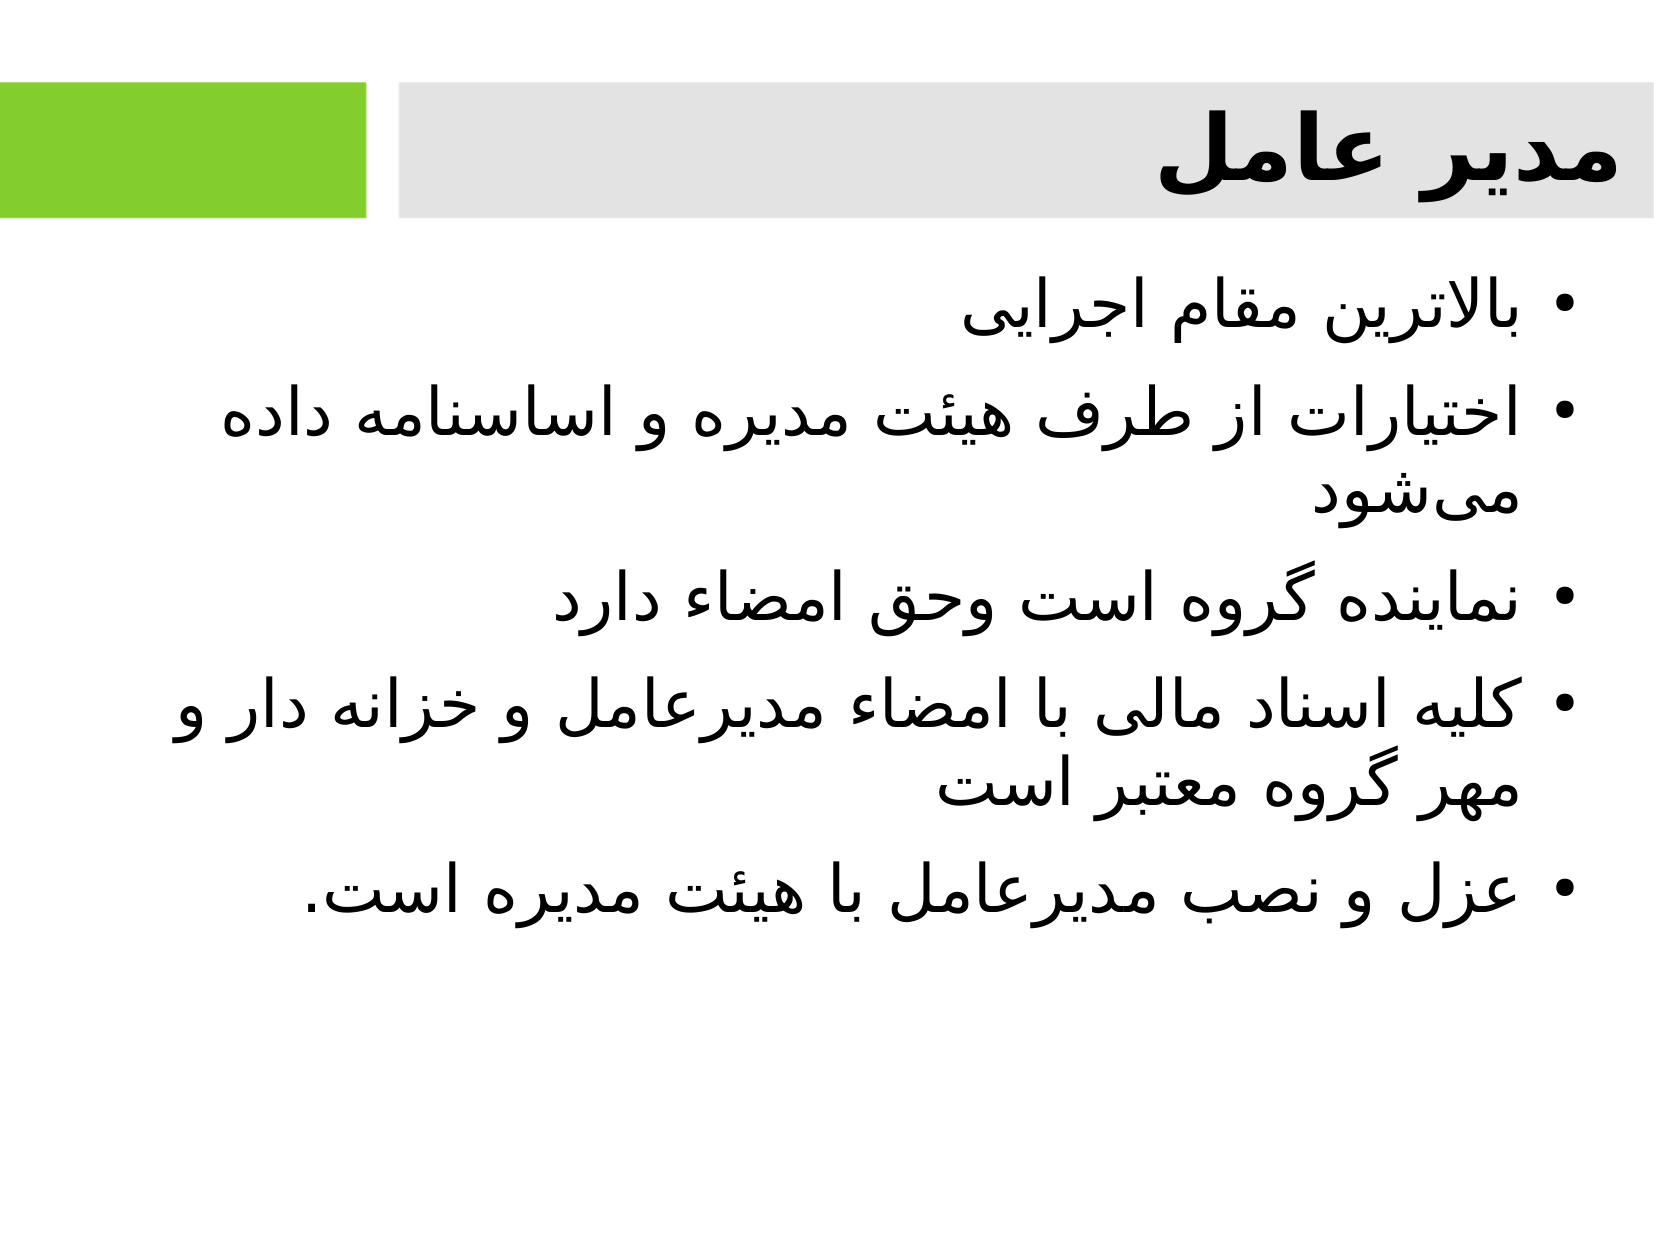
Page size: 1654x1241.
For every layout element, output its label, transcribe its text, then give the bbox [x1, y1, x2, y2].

list بالاترین مقام اجرایی اختیارات از طرف هیئت مدیره و اساسنامه داده می‌شود نماینده گروه است وحق امضاء دارد کلیه اسناد مالی با امضاء مدیرعامل و خزانه دار و مهر گروه معتبر است عزل و نصب مدیرعامل با هیئت مدیره است. [82, 265, 1595, 1152]
title مدیر عامل [313, 73, 1625, 223]
picture [0, 0, 1654, 1241]
